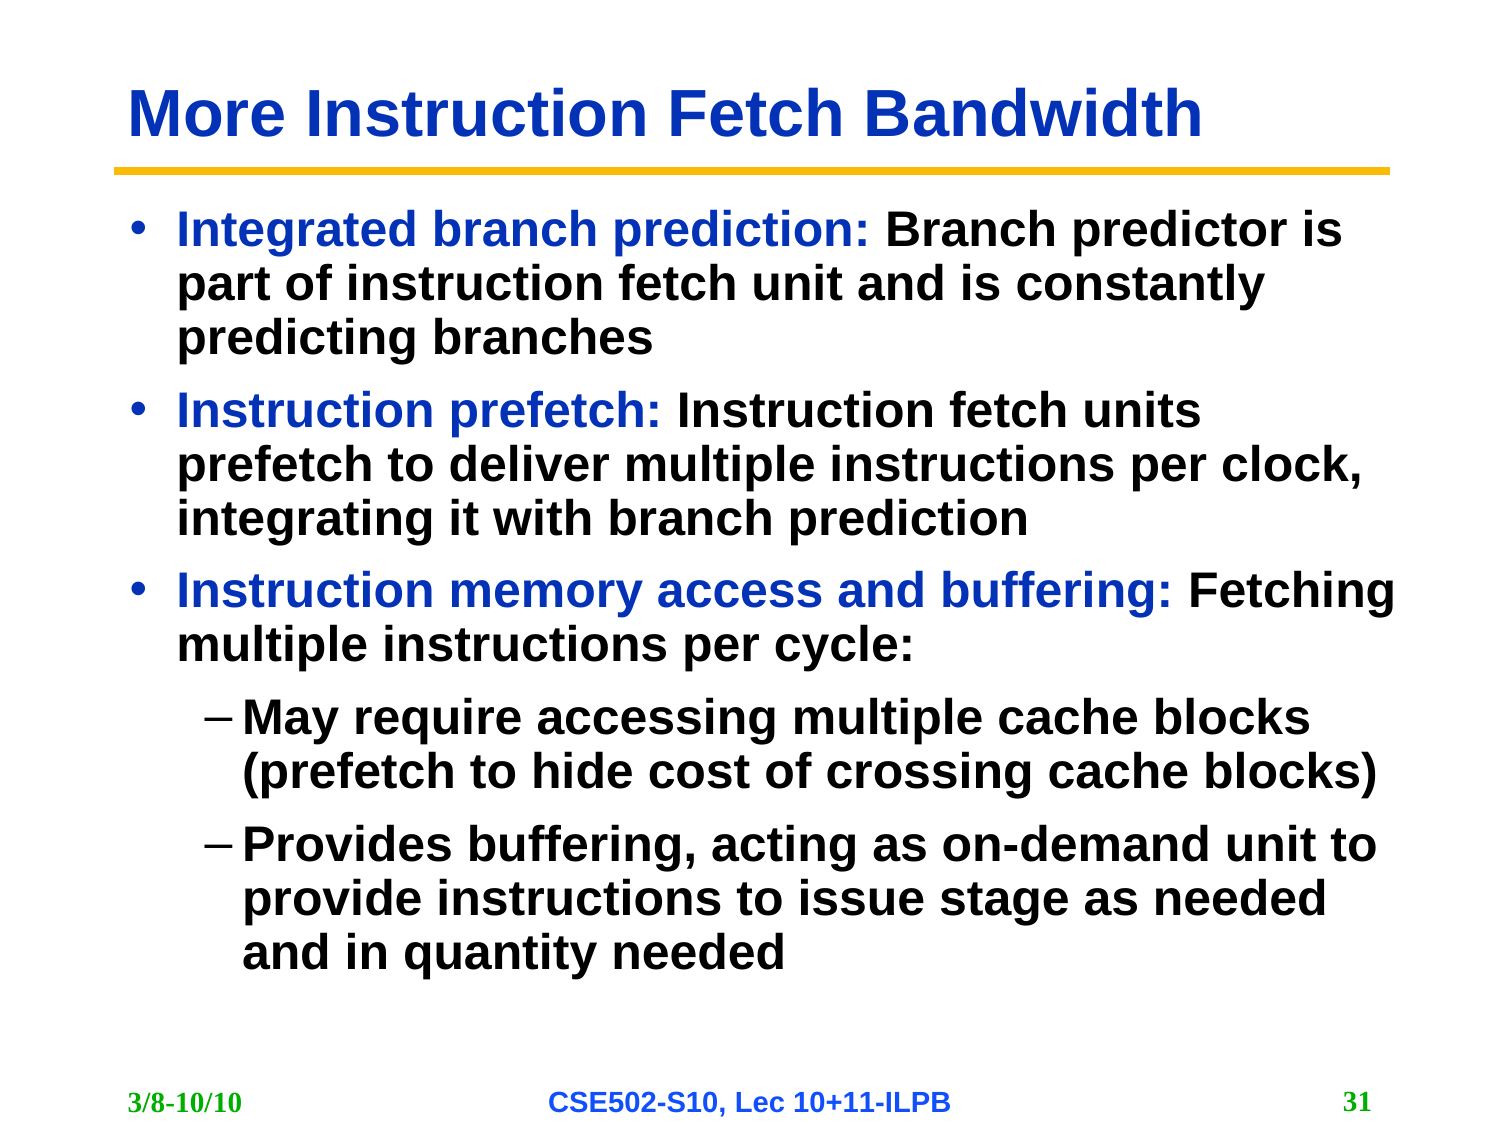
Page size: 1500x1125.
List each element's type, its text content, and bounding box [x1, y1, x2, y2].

text_box <number> [1074, 1087, 1388, 1113]
list Integrated branch prediction: Branch predictor is part of instruction fetch unit and is constantly predicting branches Instruction prefetch: Instruction fetch units prefetch to deliver multiple instructions per clock, integrating it with branch prediction Instruction memory access and buffering: Fetching multiple instructions per cycle: May require accessing multiple cache blocks (prefetch to hide cost of crossing cache blocks) Provides buffering, acting as on-demand unit to provide instructions to issue stage as needed and in quantity needed [114, 195, 1426, 1063]
text_box CSE502-S10, Lec 10+11-ILPB [512, 1088, 988, 1113]
text_box 3/8-10/10 [112, 1088, 426, 1113]
title More Instruction Fetch Bandwidth [112, 54, 1309, 176]
